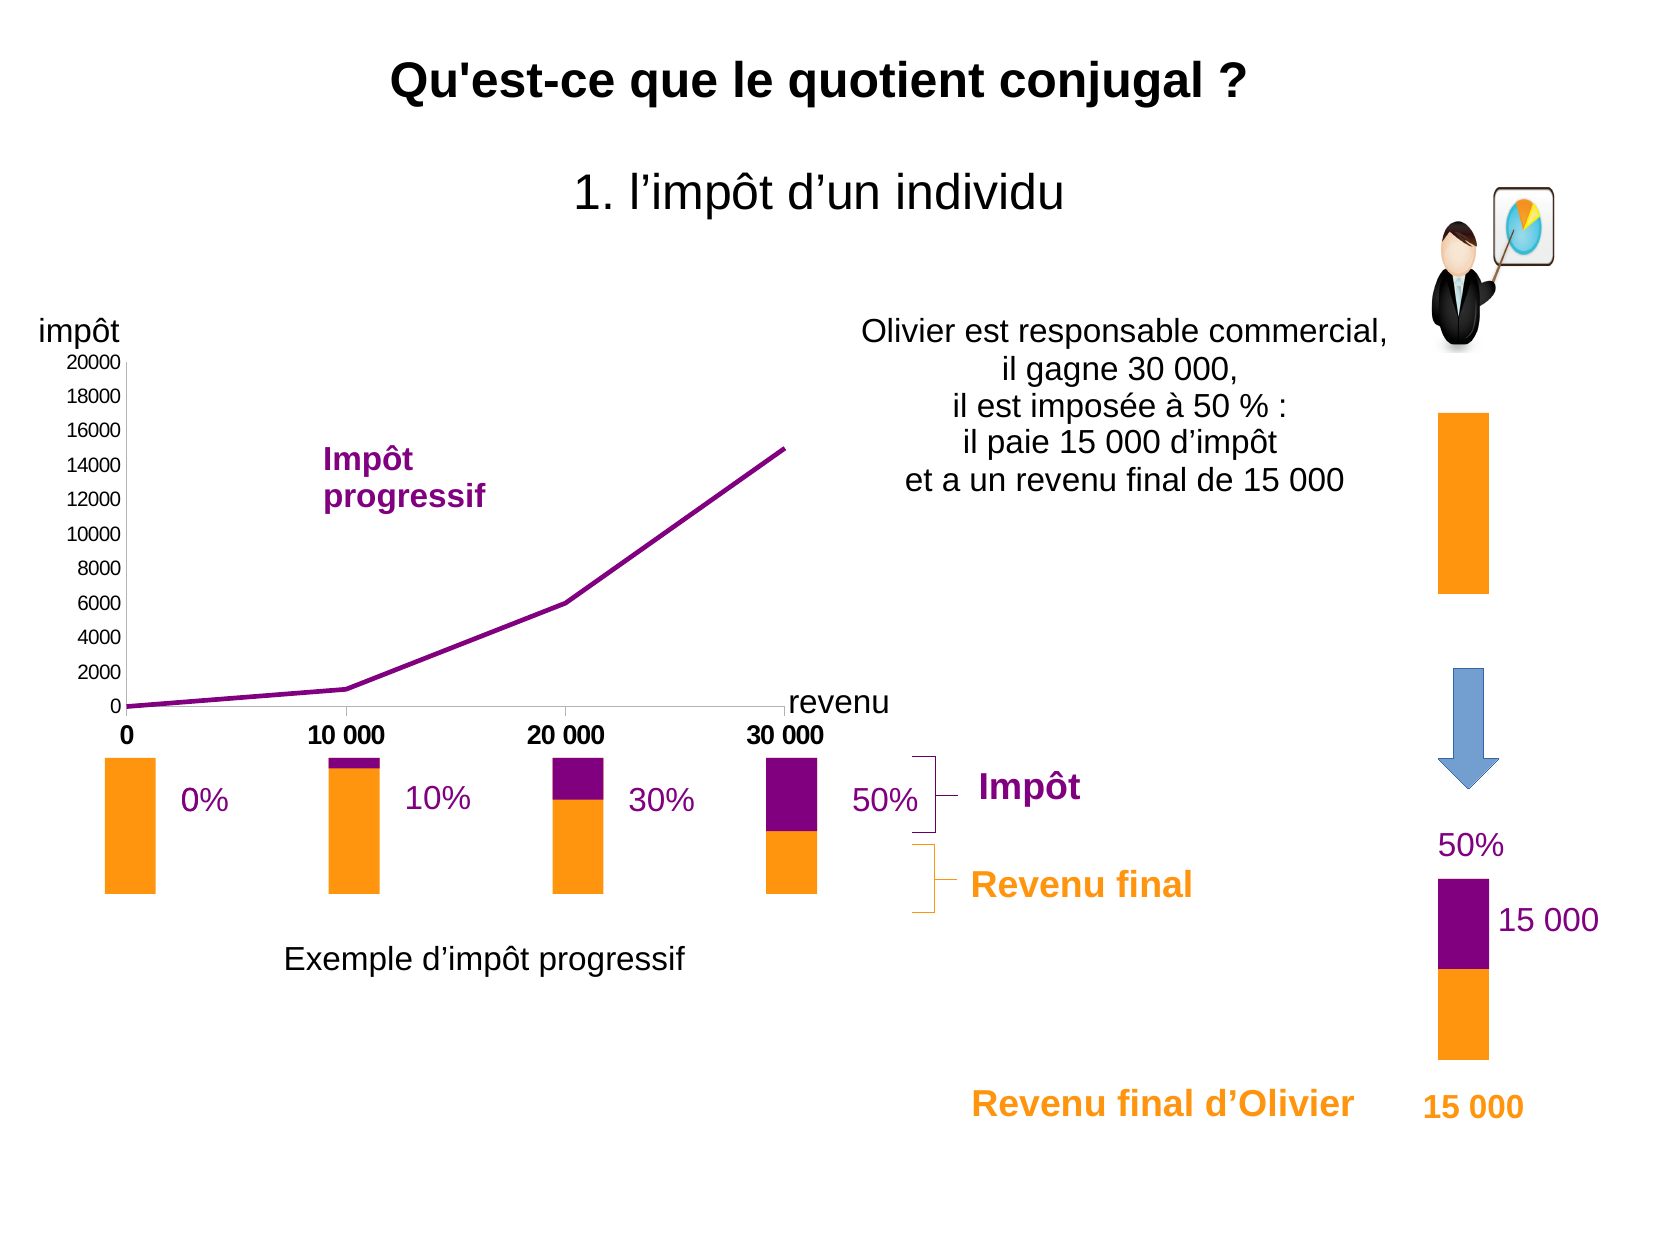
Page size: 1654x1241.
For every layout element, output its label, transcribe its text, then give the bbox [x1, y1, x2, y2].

chart [55, 305, 828, 769]
text_box [328, 757, 380, 894]
text_box impôt [23, 305, 444, 358]
text_box 50% [837, 774, 935, 827]
text_box Impôt progressif [308, 433, 594, 524]
text_box [104, 757, 156, 894]
text_box Revenu final d’Olivier [956, 1074, 1477, 1132]
text_box Olivier est responsable commercial, il gagne 30 000, il est imposée à 50 % : il paie 15 000 d’impôt et a un revenu final de 15 000 [844, 305, 1406, 508]
text_box [552, 757, 604, 894]
text_box Impôt [963, 758, 1264, 815]
text_box 50% [1423, 818, 1525, 872]
text_box [1438, 878, 1490, 1060]
text_box Qu'est-ce que le quotient conjugal ? 1. l’impôt d’un individu [315, 45, 1324, 229]
text_box 0% [166, 774, 249, 827]
text_box [1438, 668, 1499, 789]
text_box Exemple d’impôt progressif [94, 933, 875, 1004]
text_box 15 000 [1483, 893, 1619, 947]
text_box revenu [773, 676, 916, 729]
text_box [1438, 412, 1489, 594]
text_box [766, 757, 818, 894]
picture [1423, 172, 1559, 353]
text_box 10% [389, 772, 489, 825]
text_box 30% [613, 774, 714, 827]
text_box 15 000 [1408, 1081, 1544, 1134]
text_box Revenu final [955, 855, 1241, 913]
